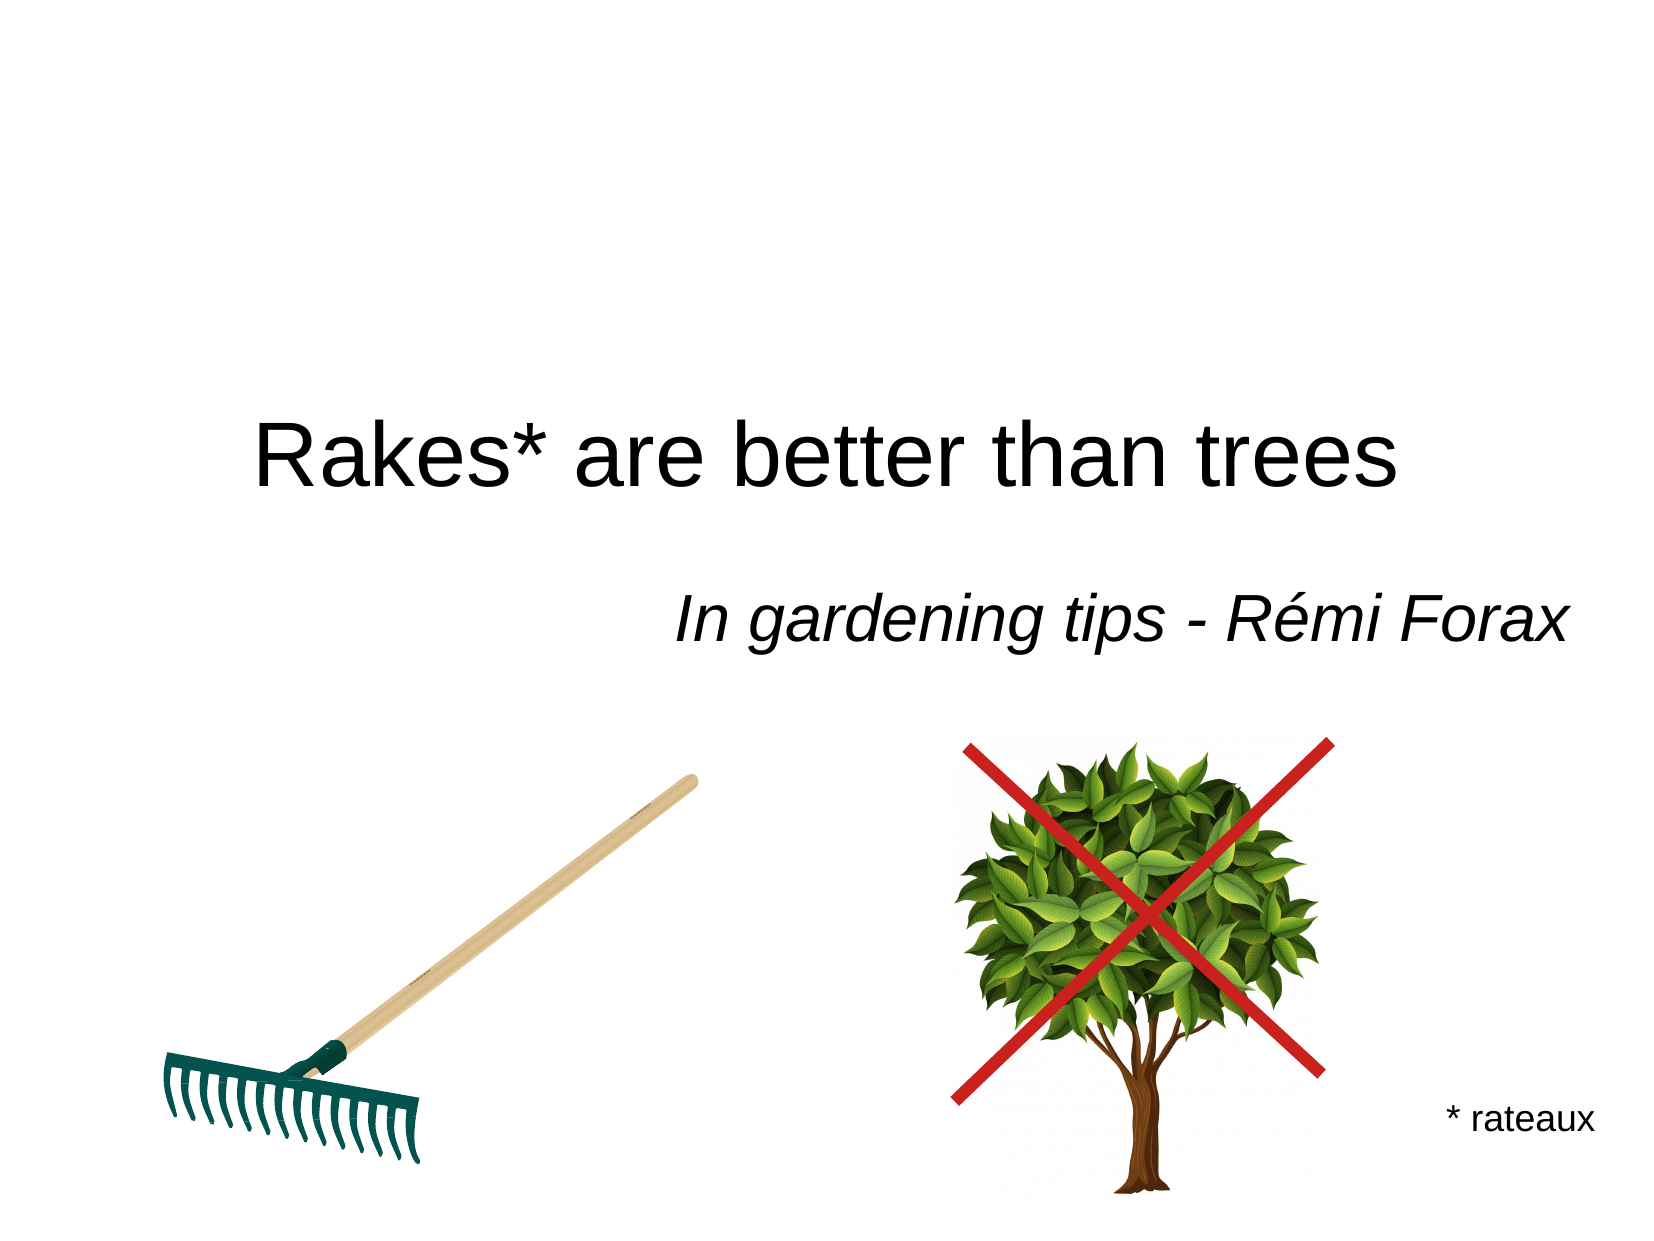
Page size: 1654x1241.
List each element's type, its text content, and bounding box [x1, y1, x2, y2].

text_box * rateaux [1431, 1090, 1612, 1147]
picture [1160, 757, 1325, 1067]
picture [948, 735, 1325, 1201]
subtitle Rakes* are better than trees In gardening tips - Rémi Forax [82, 49, 1571, 1010]
picture [163, 774, 699, 1165]
